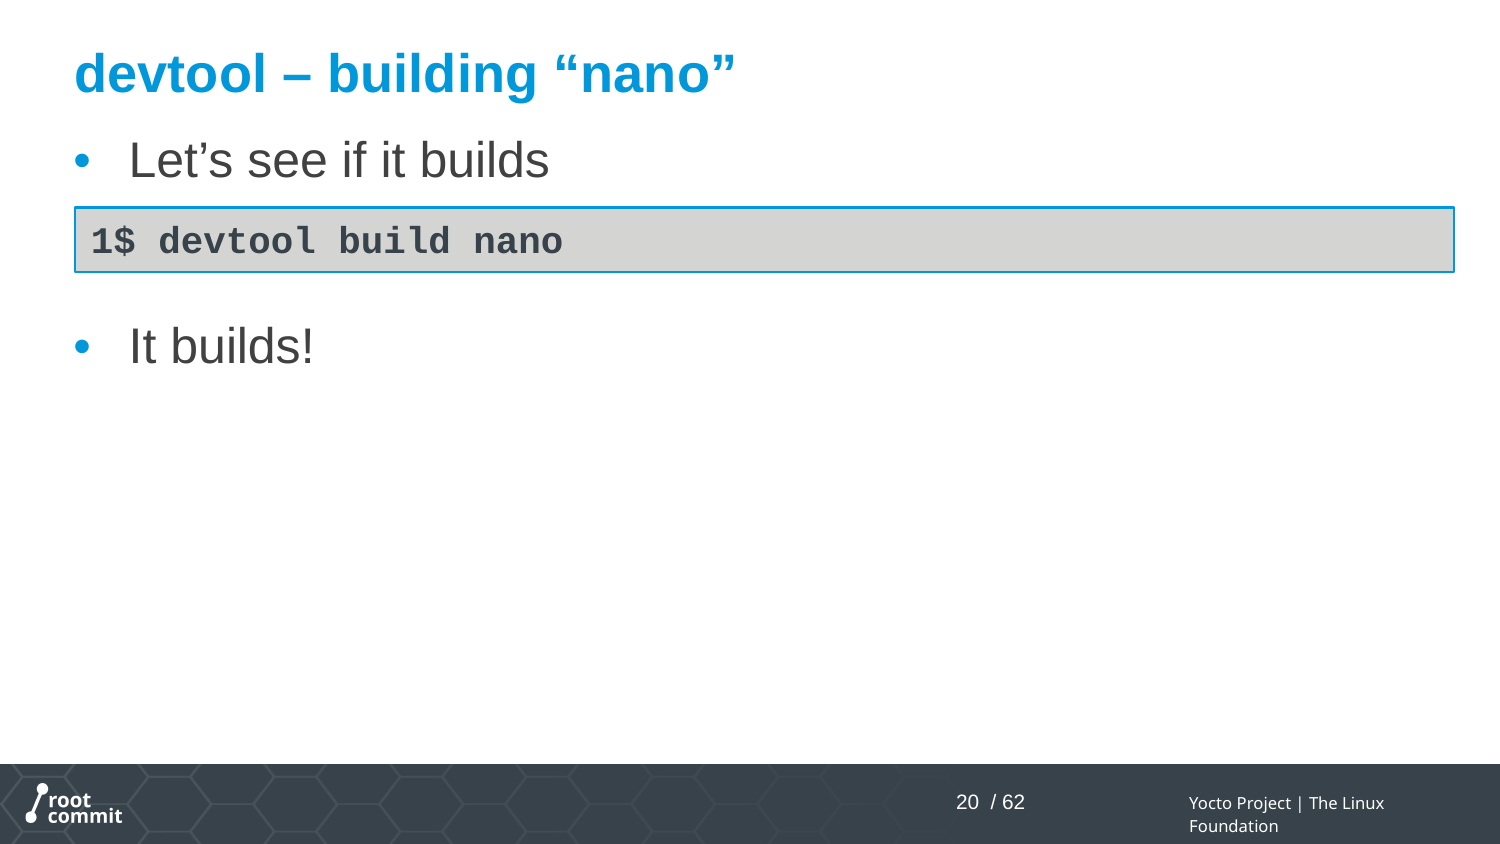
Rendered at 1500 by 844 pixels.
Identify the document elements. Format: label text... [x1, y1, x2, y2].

picture [0, 0, 1500, 844]
text_box devtool – building “nano” [74, 50, 1424, 159]
text_box 1$ devtool build nano [75, 207, 1455, 272]
text_box Let’s see if it builds It builds! [72, 132, 1422, 658]
